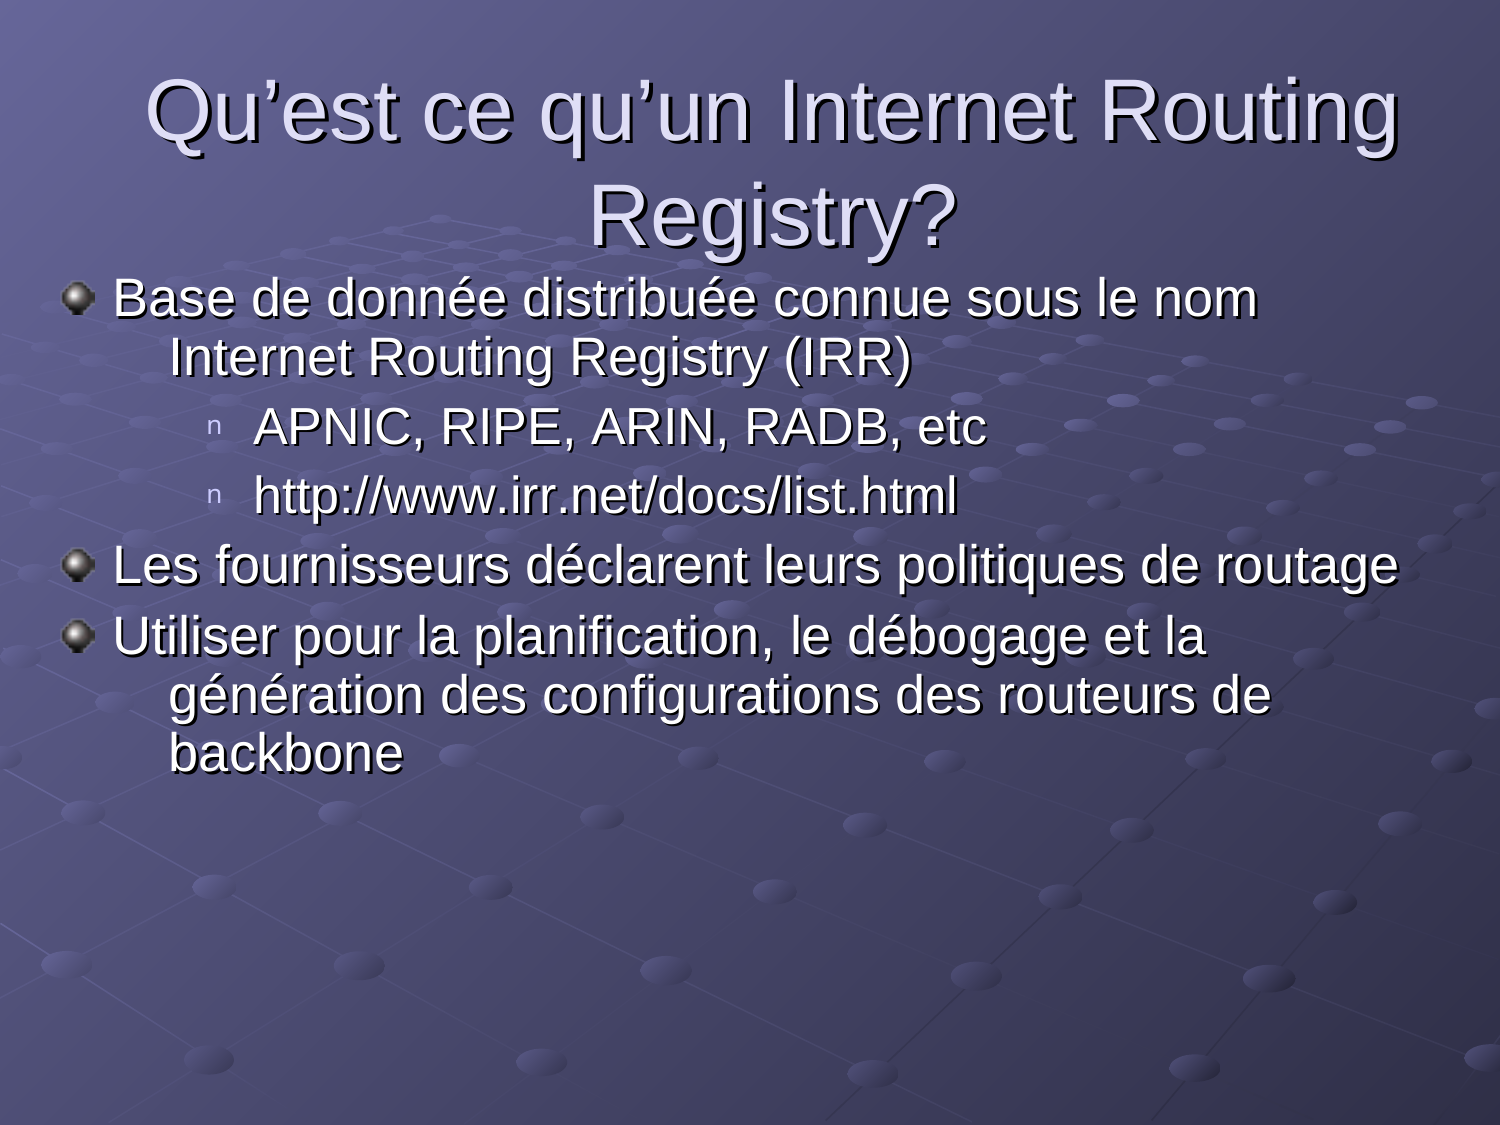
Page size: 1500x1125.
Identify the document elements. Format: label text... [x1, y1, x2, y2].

title Qu’est ce qu’un Internet Routing Registry? [75, 45, 1471, 233]
list Base de donnée distribuée connue sous le nom Internet Routing Registry (IRR) APNIC, RIPE, ARIN, RADB, etc http://www.irr.net/docs/list.html Les fournisseurs déclarent leurs politiques de routage Utiliser pour la planification, le débogage et la génération des configurations des routeurs de backbone [41, 262, 1471, 1007]
